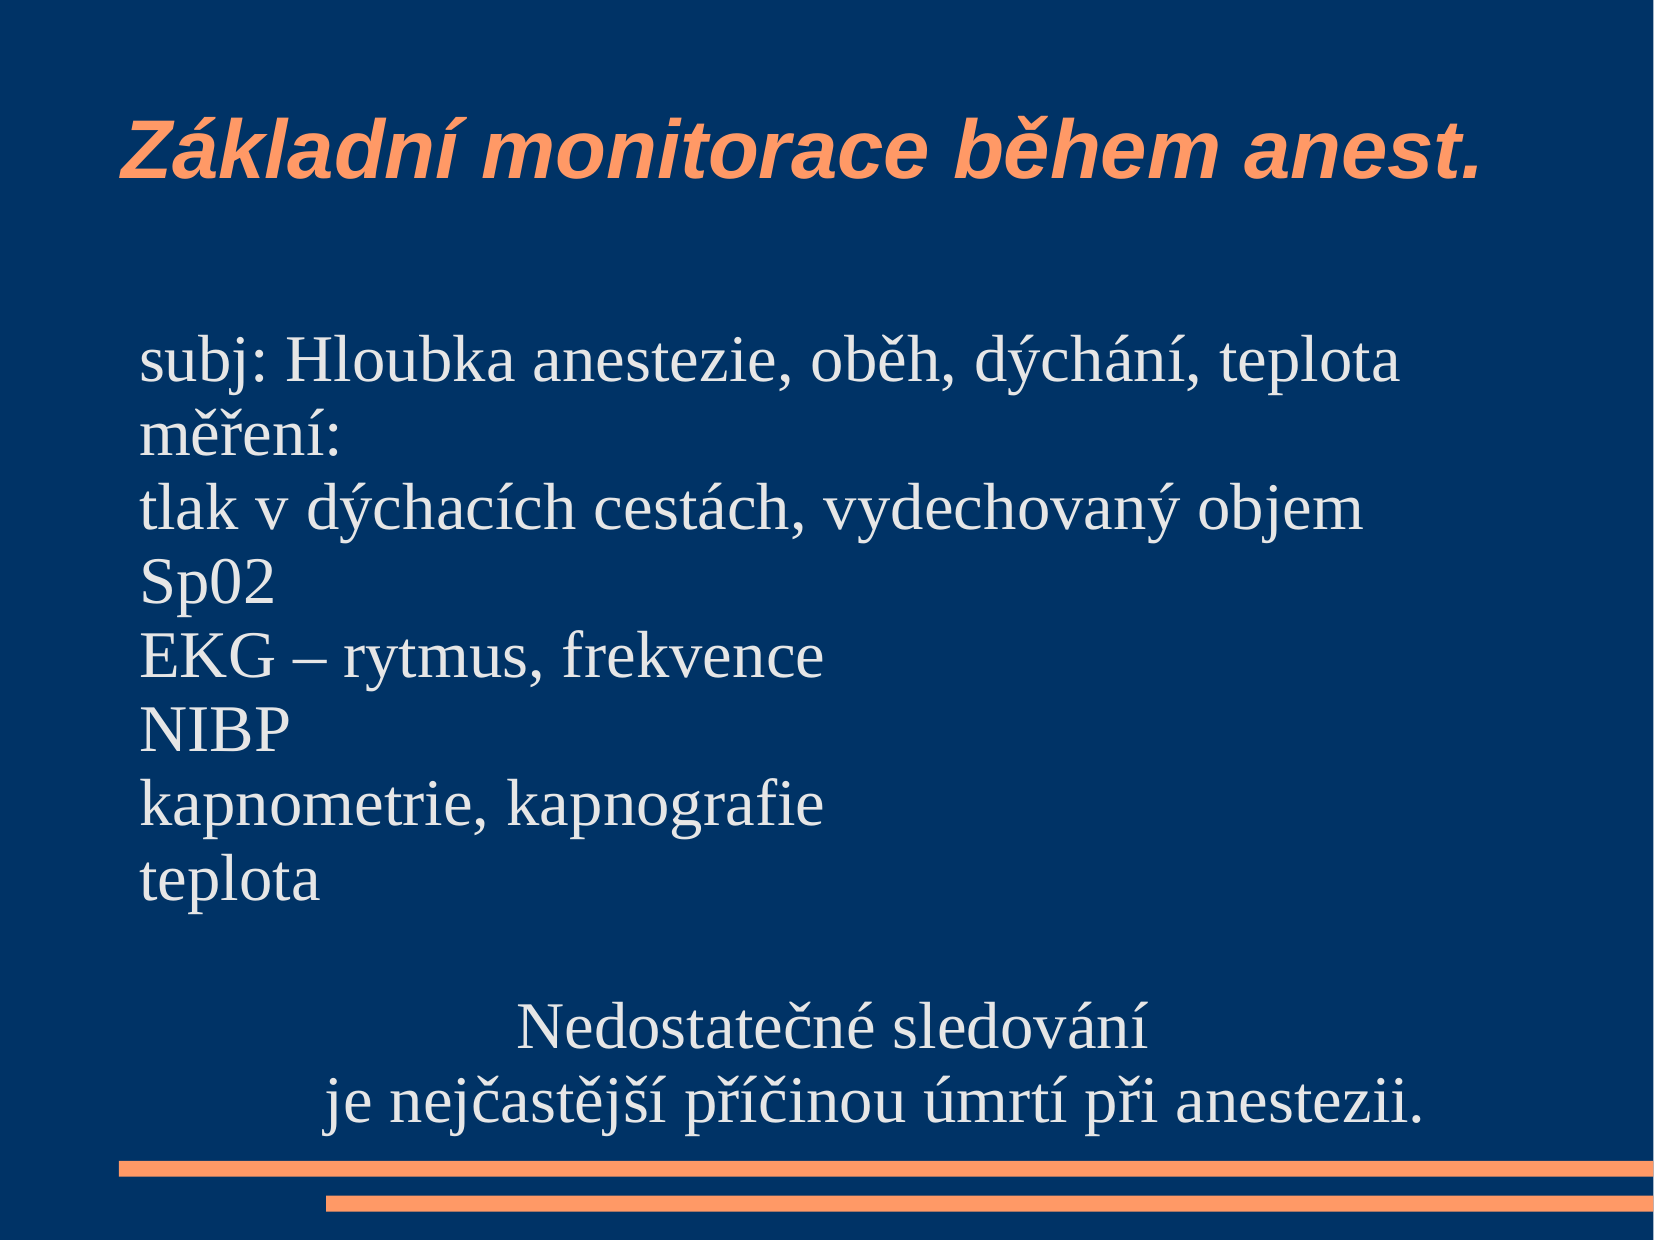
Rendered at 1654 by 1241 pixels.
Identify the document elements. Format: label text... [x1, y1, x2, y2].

list subj: Hloubka anestezie, oběh, dýchání, teplota měření: tlak v dýchacích cestách, vydechovaný objem Sp02 EKG – rytmus, frekvence NIBP kapnometrie, kapnografie teplota Nedostatečné sledování je nejčastější příčinou úmrtí při anestezii. [121, 322, 1561, 1137]
title Základní monitorace během anest. [121, 46, 1534, 254]
